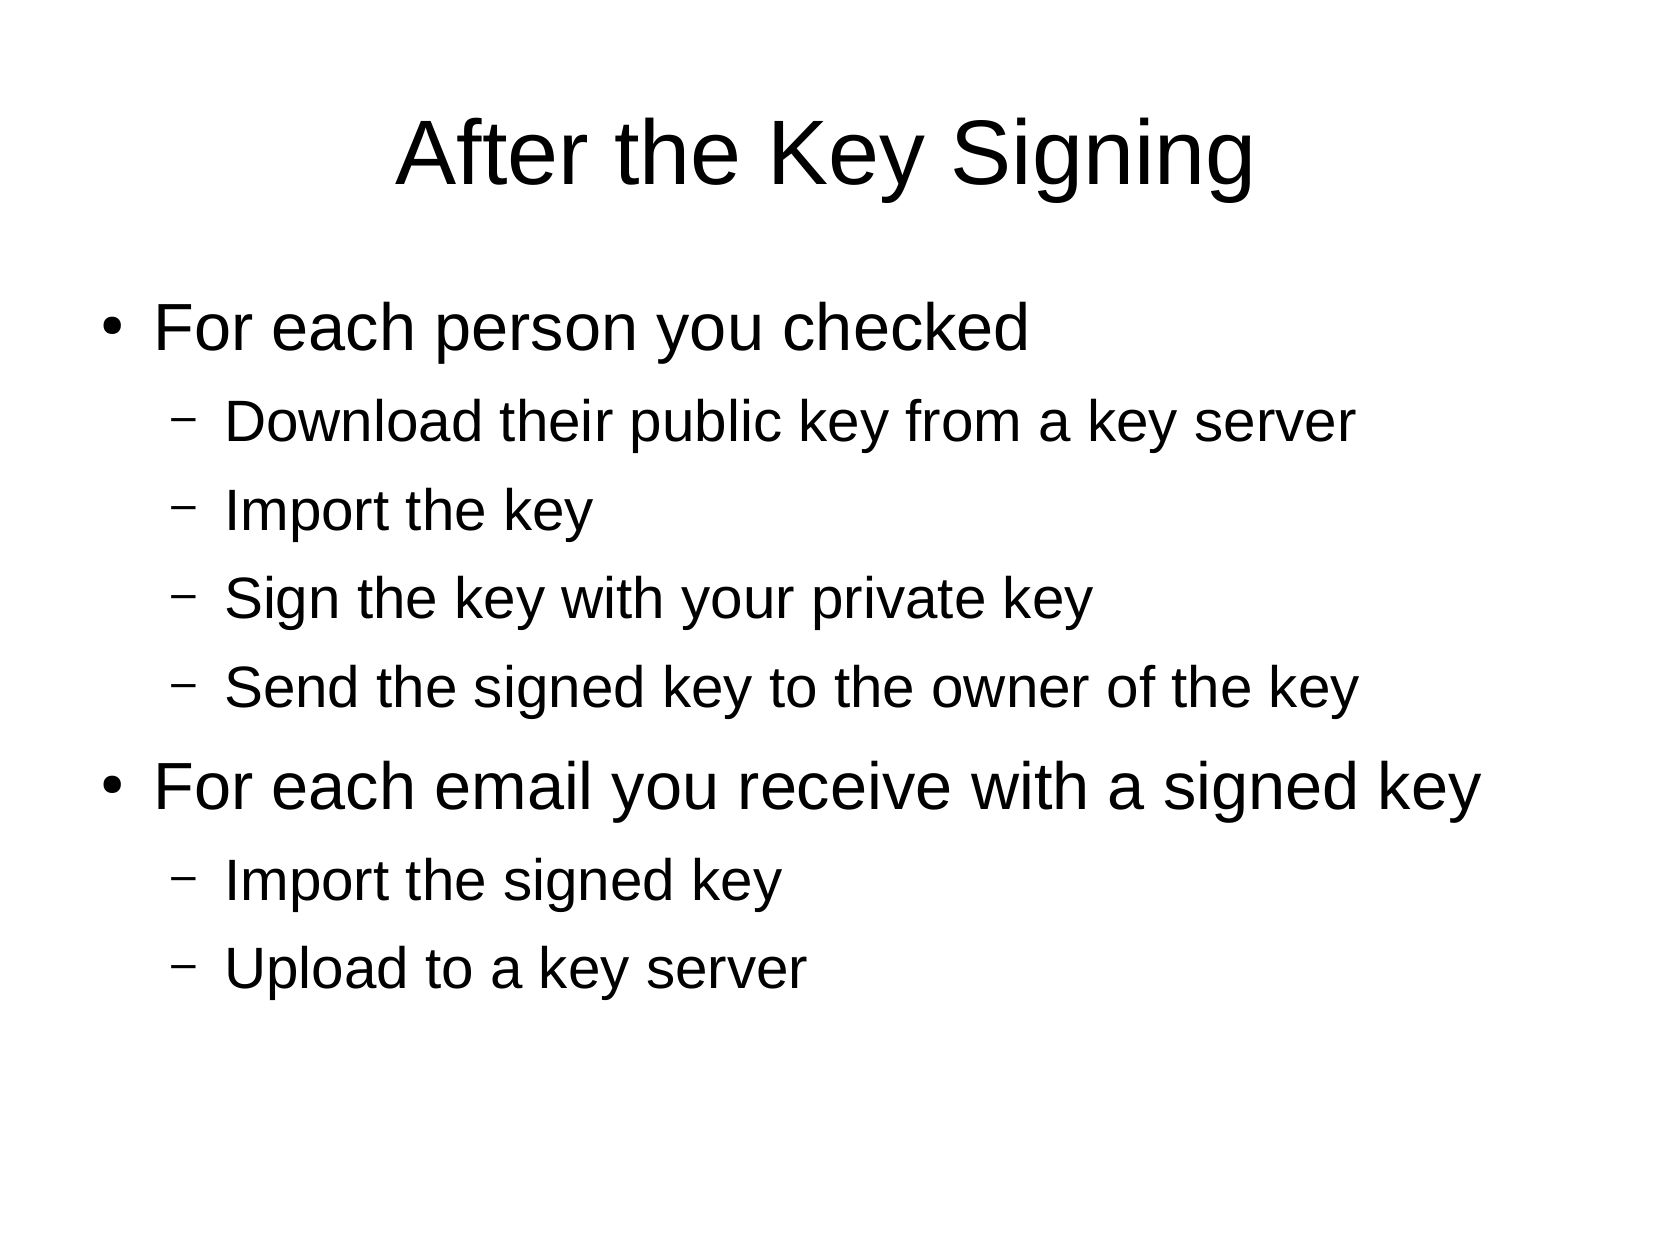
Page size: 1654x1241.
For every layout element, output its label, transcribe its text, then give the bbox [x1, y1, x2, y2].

title After the Key Signing [82, 49, 1571, 257]
list For each person you checked Download their public key from a key server Import the key Sign the key with your private key Send the signed key to the owner of the key For each email you receive with a signed key Import the signed key Upload to a key server [82, 290, 1571, 1010]
